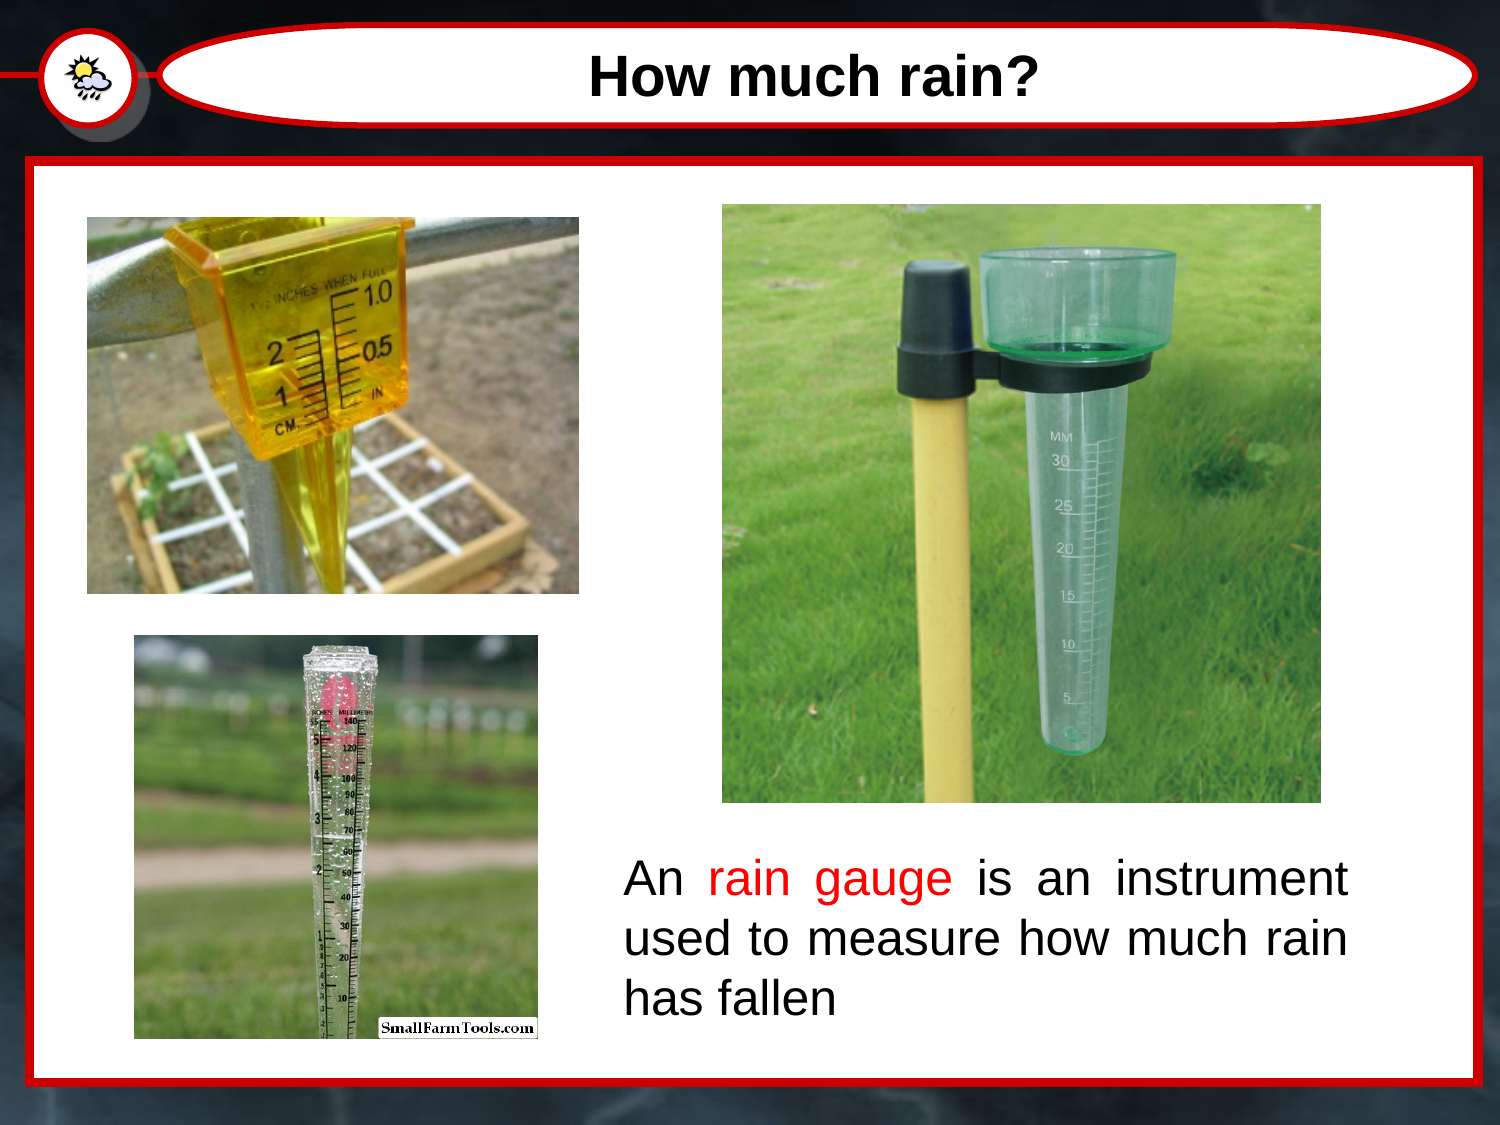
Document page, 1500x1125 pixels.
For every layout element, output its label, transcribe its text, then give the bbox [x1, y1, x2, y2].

text_box [41, 30, 135, 126]
picture [87, 217, 579, 594]
picture [722, 204, 1321, 803]
text_box [159, 24, 1475, 126]
picture [64, 54, 112, 102]
text_box How much rain? [265, 31, 1364, 117]
text_box [29, 161, 1478, 1082]
text_box An rain gauge is an instrument used to measure how much rain has fallen [608, 838, 1436, 1036]
picture [134, 635, 538, 1039]
